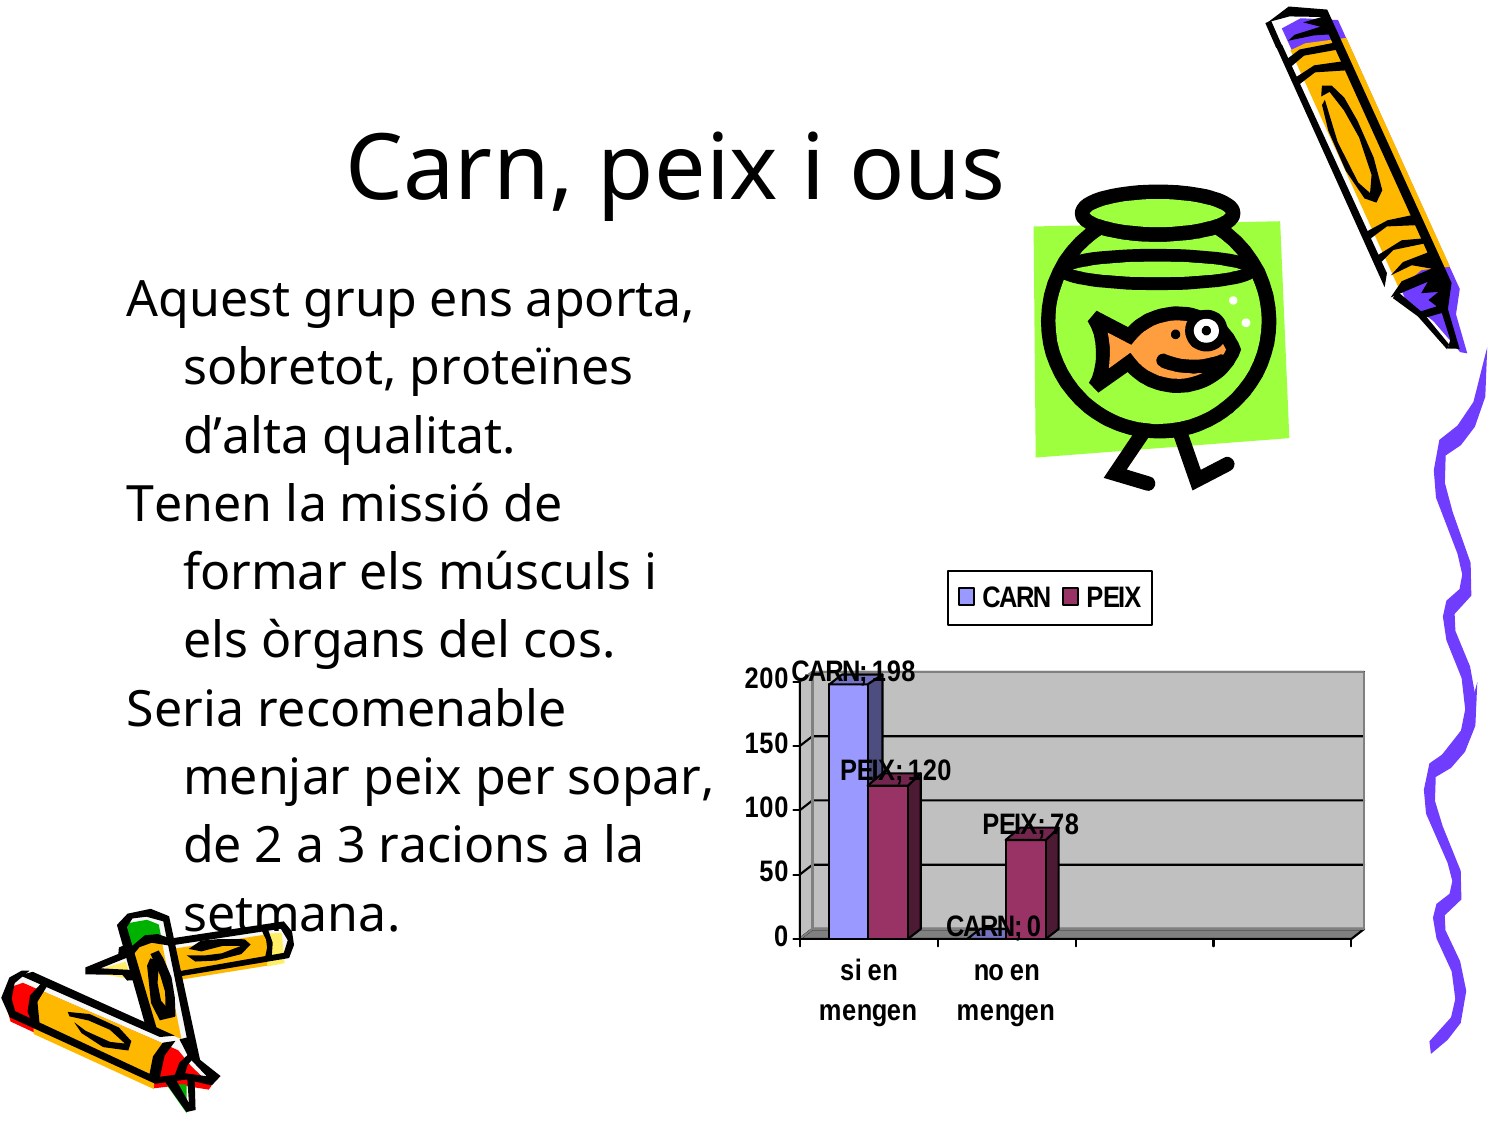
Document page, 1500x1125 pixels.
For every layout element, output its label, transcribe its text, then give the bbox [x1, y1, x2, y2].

chart [602, 550, 1500, 1083]
picture [1033, 184, 1290, 492]
text_box Aquest grup ens aporta, sobretot, proteïnes d’alta qualitat. Tenen la missió de formar els músculs i els òrgans del cos. Seria recomenable menjar peix per sopar, de 2 a 3 racions a la setmana. [112, 255, 731, 856]
text_box Carn, peix i ous [112, 0, 1240, 235]
